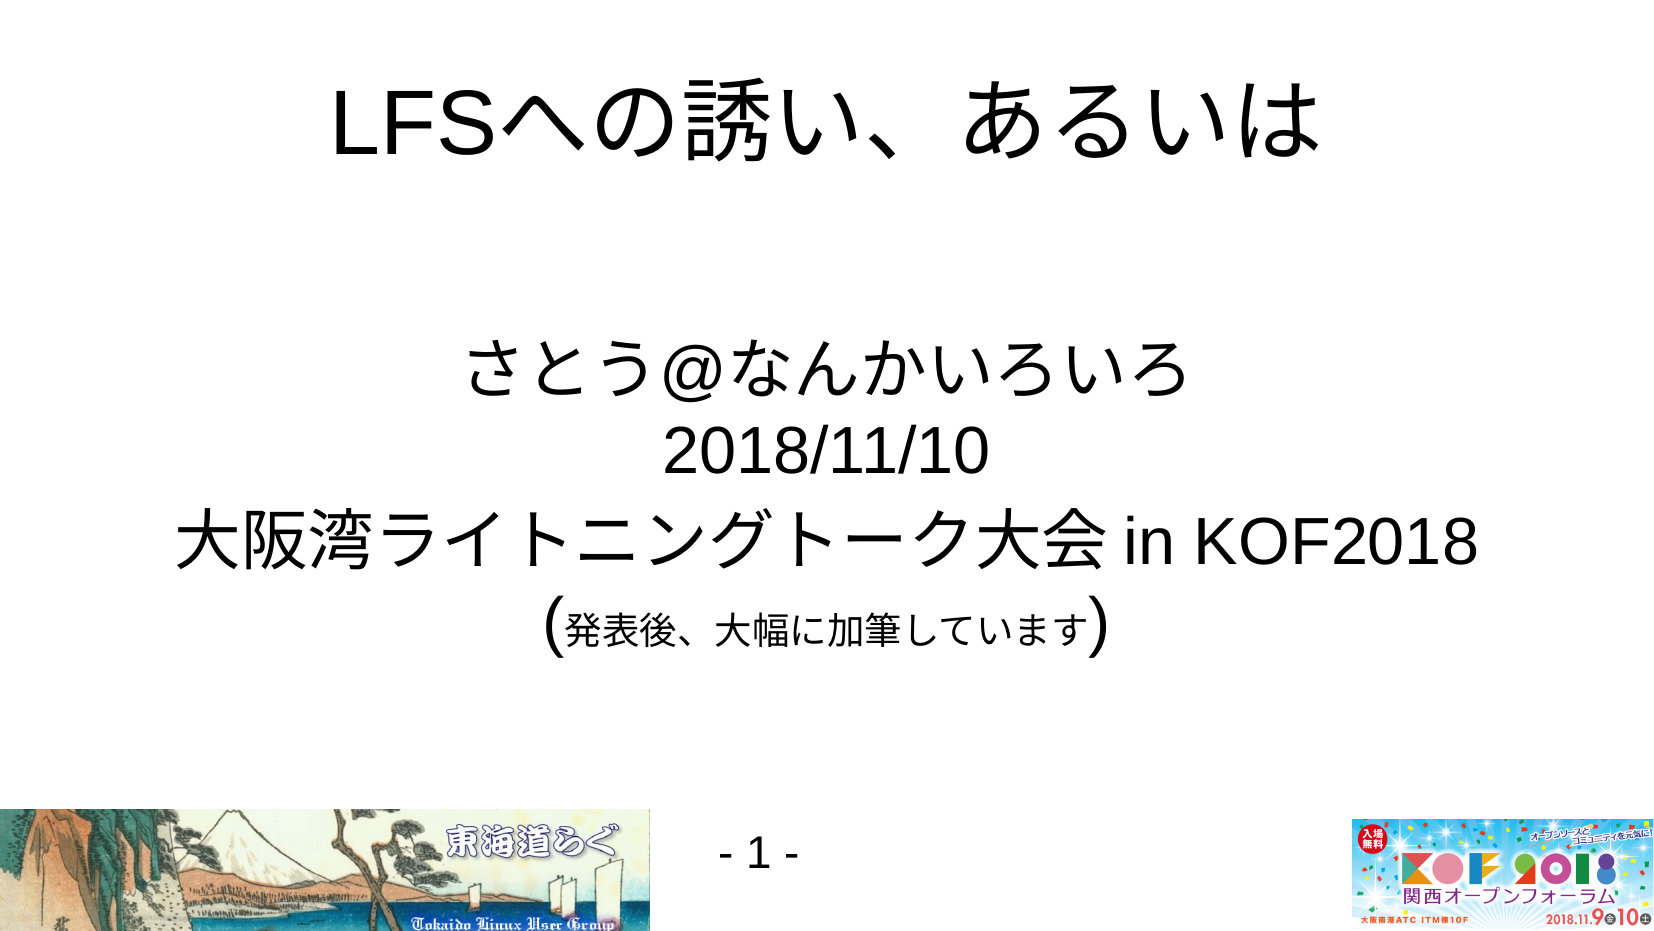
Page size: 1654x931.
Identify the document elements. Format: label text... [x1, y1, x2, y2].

text_box - <番号> - [733, 819, 968, 898]
subtitle さとう@なんかいろいろ 2018/11/10 大阪湾ライトニングトーク大会 in KOF2018 (発表後、大幅に加筆しています) [82, 217, 1571, 758]
picture [1352, 819, 1654, 929]
picture [0, 809, 650, 931]
title LFSへの誘い、あるいは [82, 37, 1571, 193]
